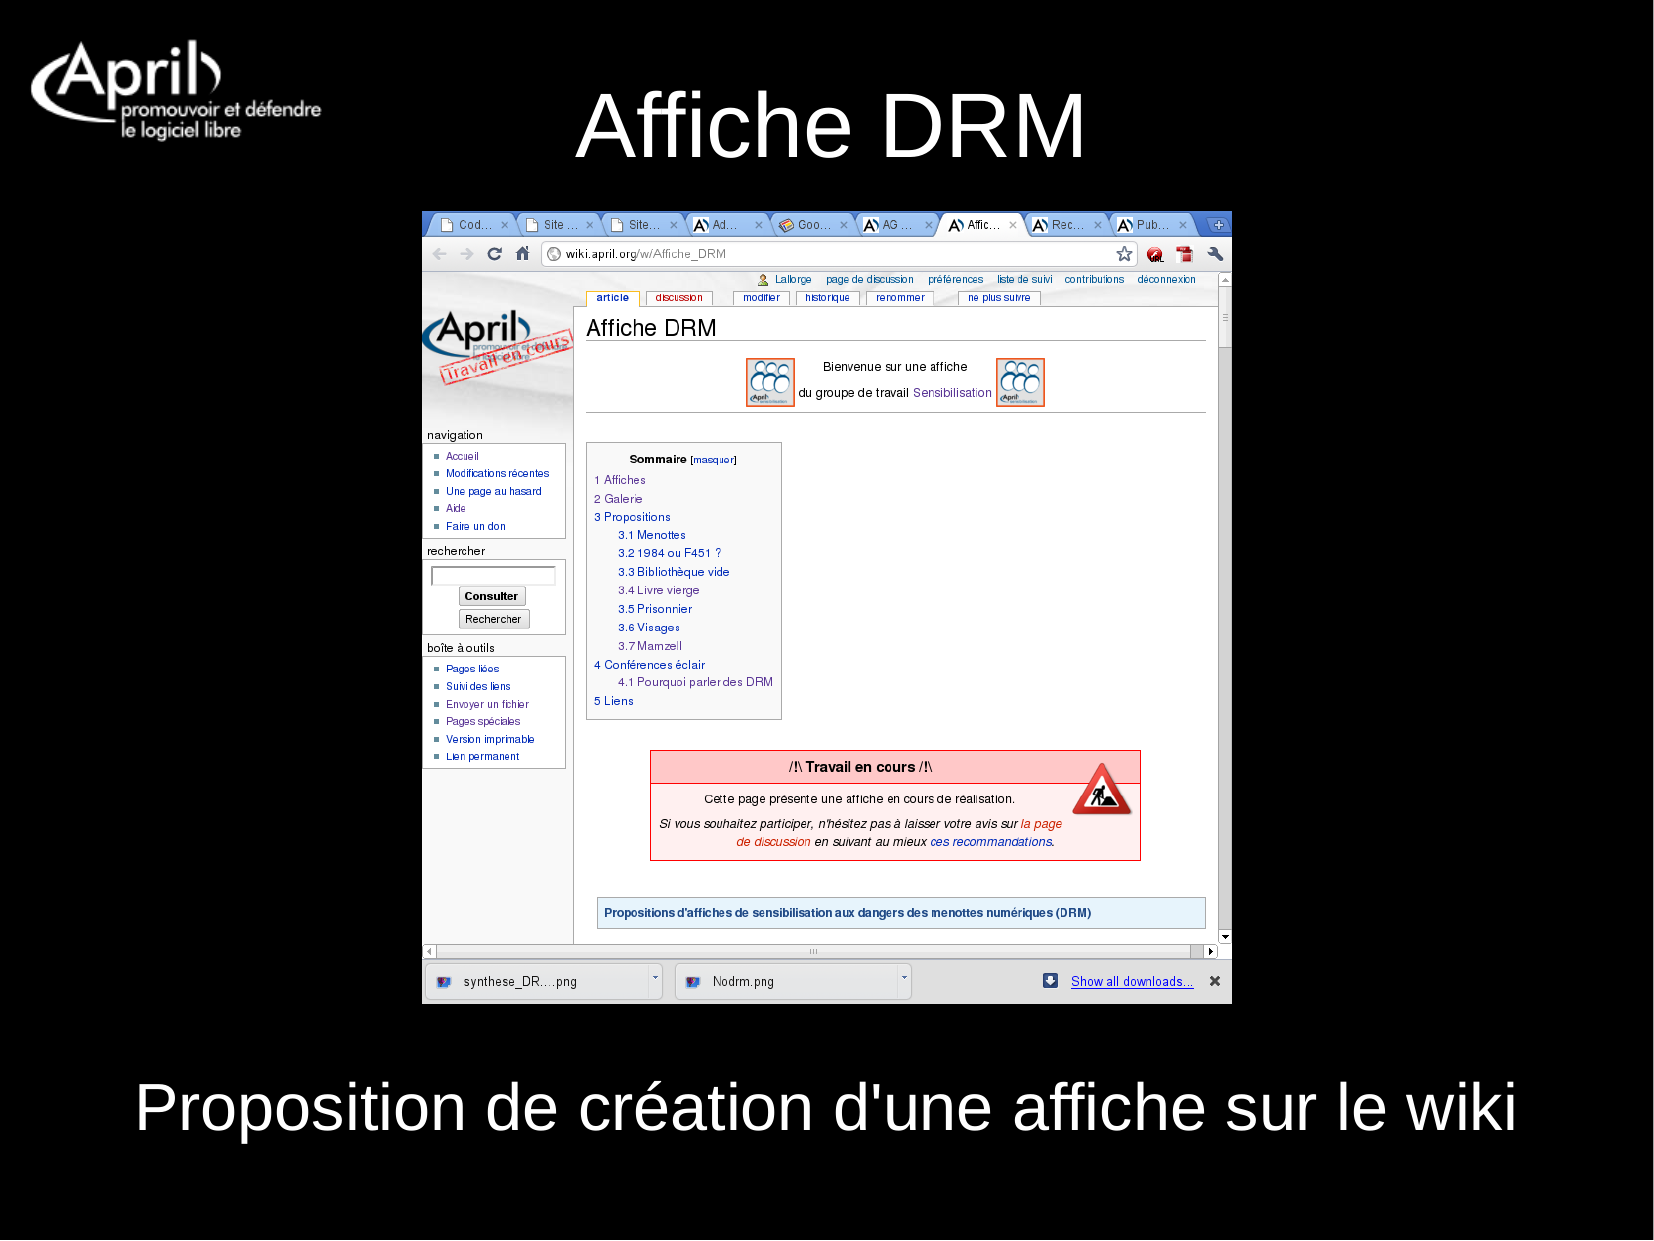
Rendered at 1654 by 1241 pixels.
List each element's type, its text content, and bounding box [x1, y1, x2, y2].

picture [422, 211, 1232, 1004]
title Affiche DRM [88, 44, 1577, 207]
text_box Proposition de création d'une affiche sur le wiki [82, 1003, 1571, 1211]
picture [27, 34, 325, 148]
